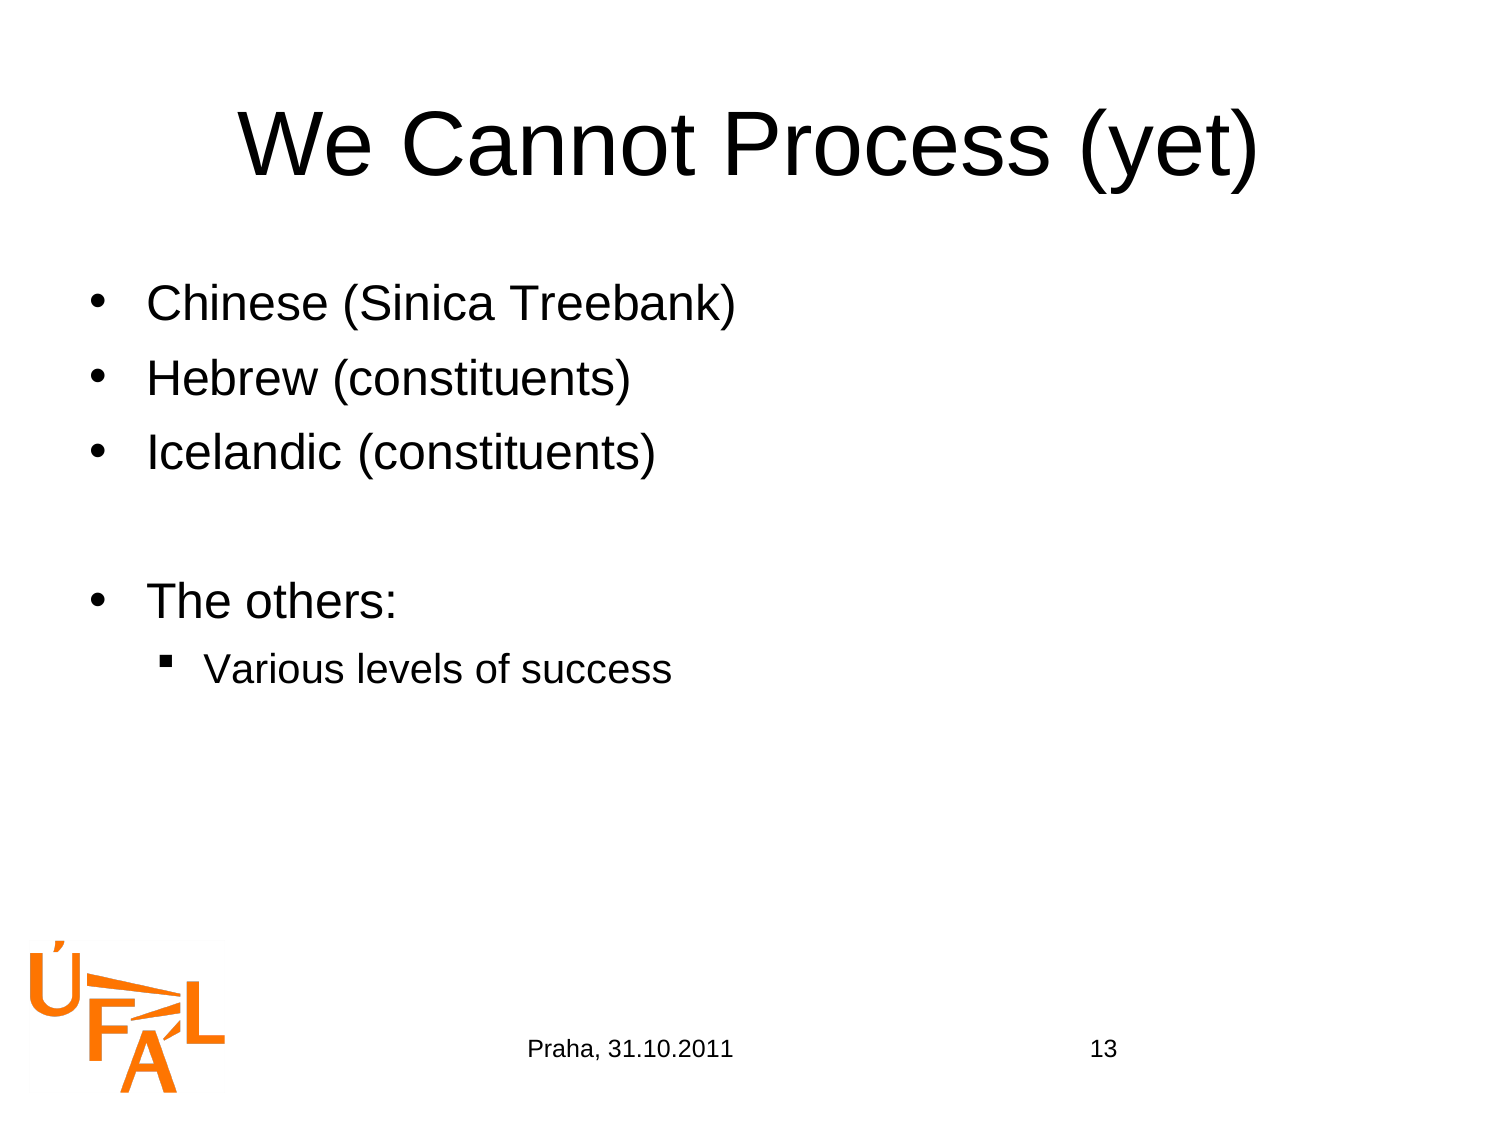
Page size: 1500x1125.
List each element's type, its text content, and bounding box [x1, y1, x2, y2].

title We Cannot Process (yet) [75, 14, 1426, 262]
list Chinese (Sinica Treebank) Hebrew (constituents) Icelandic (constituents) The others: Various levels of success [75, 262, 1426, 988]
picture [29, 940, 225, 1093]
